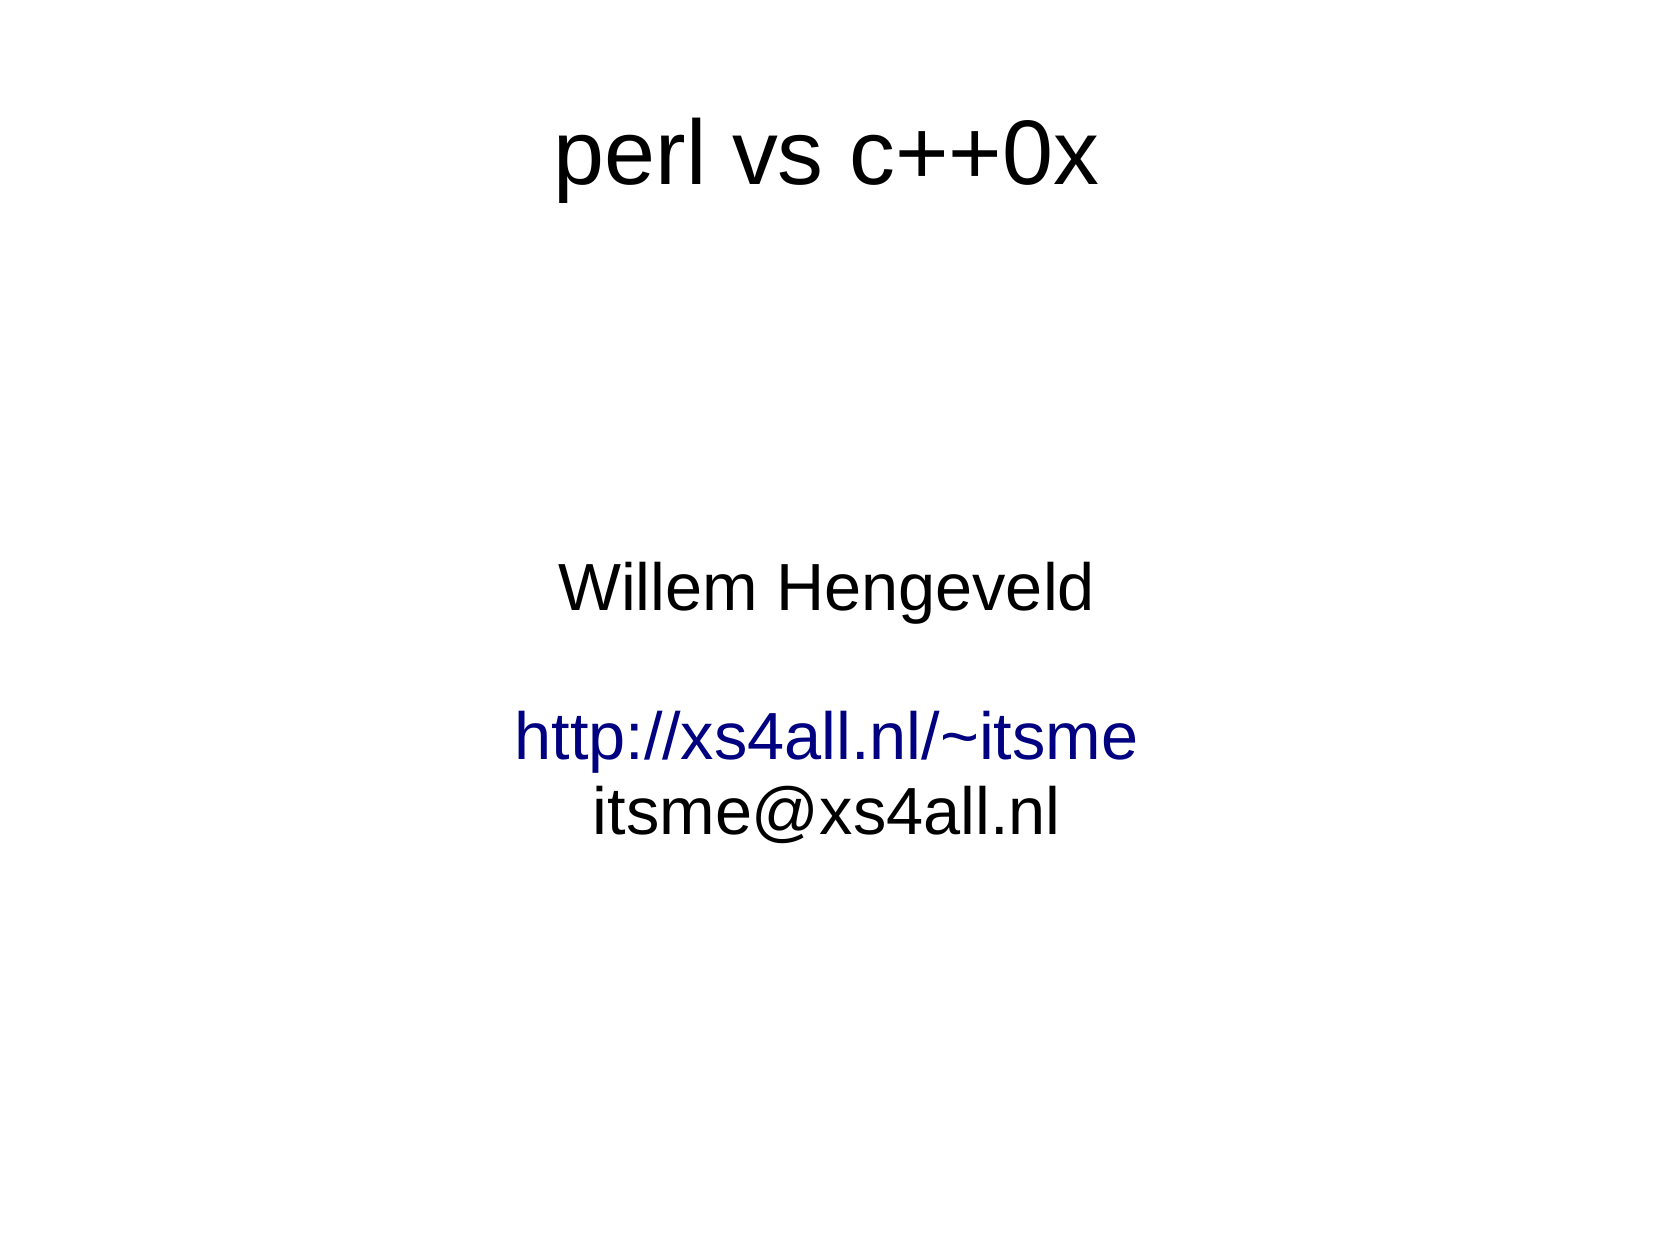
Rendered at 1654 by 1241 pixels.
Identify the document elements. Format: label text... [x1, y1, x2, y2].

title perl vs c++0x [82, 56, 1571, 250]
text_box Willem Hengeveld http://xs4all.nl/~itsme itsme@xs4all.nl [82, 290, 1571, 1109]
